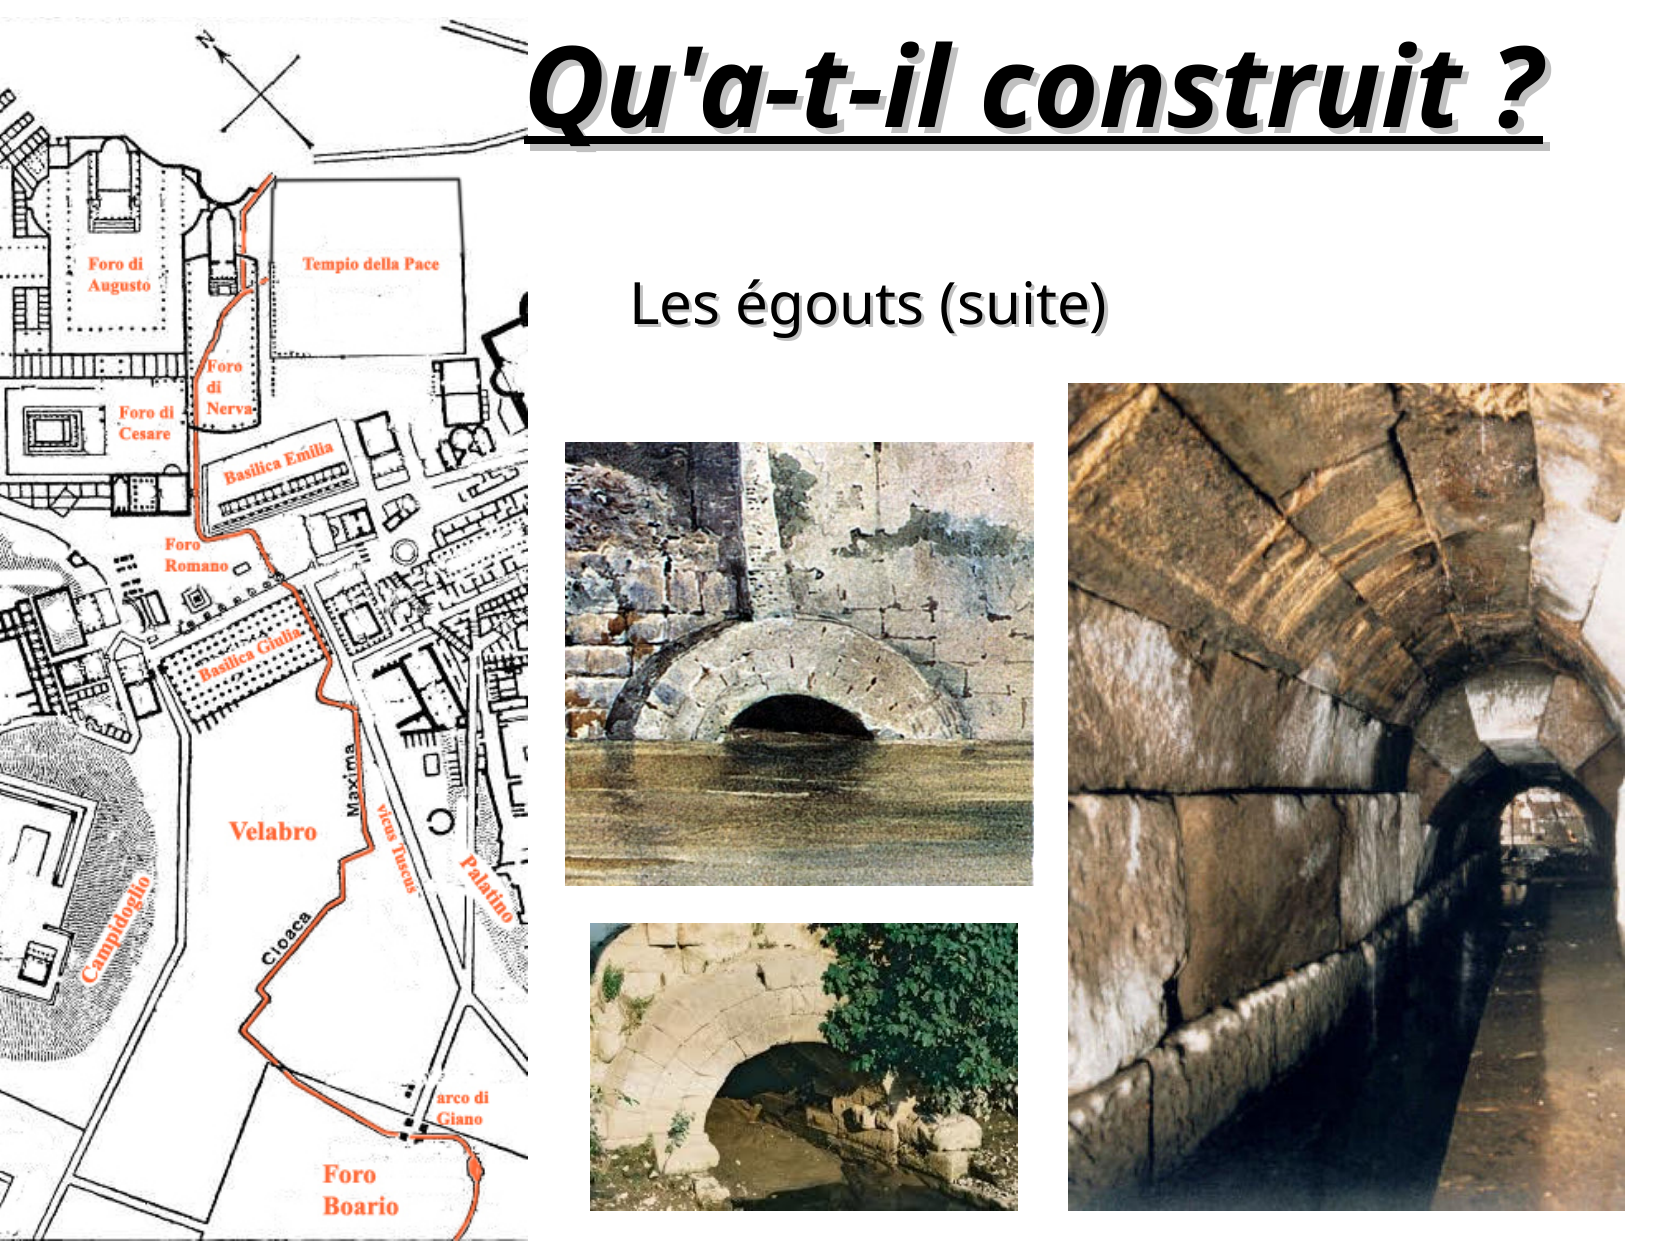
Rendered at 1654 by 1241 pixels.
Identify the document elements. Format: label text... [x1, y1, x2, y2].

picture [1068, 383, 1625, 1211]
picture [590, 923, 1018, 1211]
text_box Les égouts (suite) [614, 254, 1147, 403]
text_box Qu'a-t-il construit ? [413, 0, 1654, 329]
picture [0, 17, 528, 1241]
picture [565, 442, 1034, 886]
